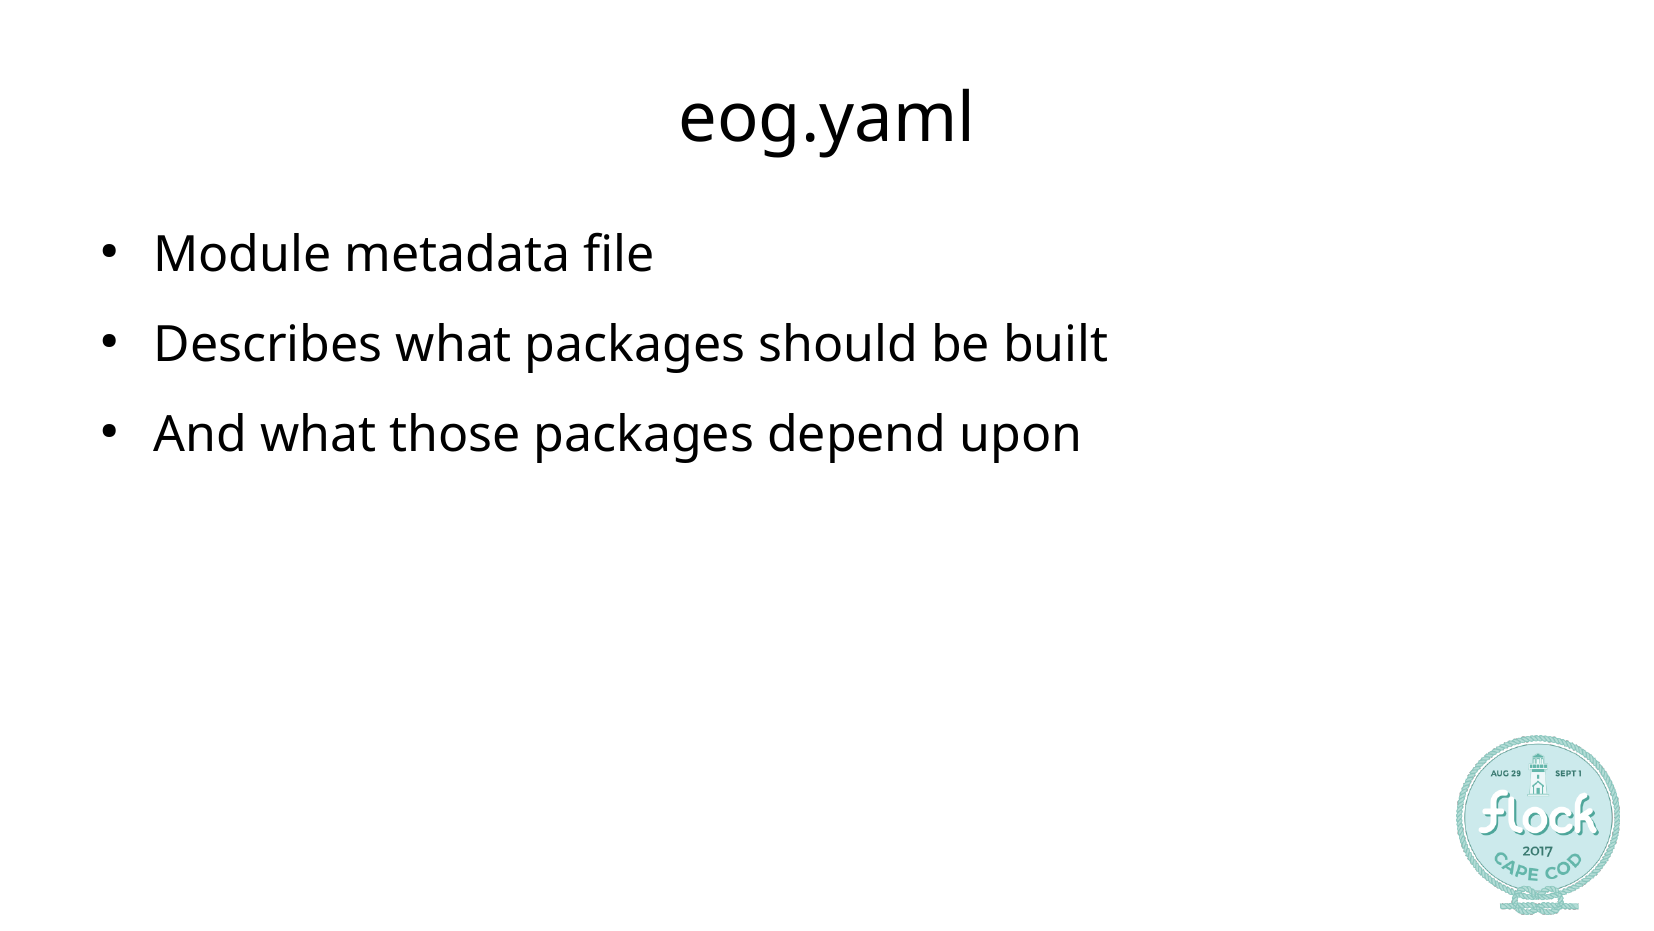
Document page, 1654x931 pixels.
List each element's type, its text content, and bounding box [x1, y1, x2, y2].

title eog.yaml [82, 37, 1571, 193]
list Module metadata file Describes what packages should be built And what those packages depend upon [82, 217, 1571, 758]
picture [1456, 735, 1620, 915]
